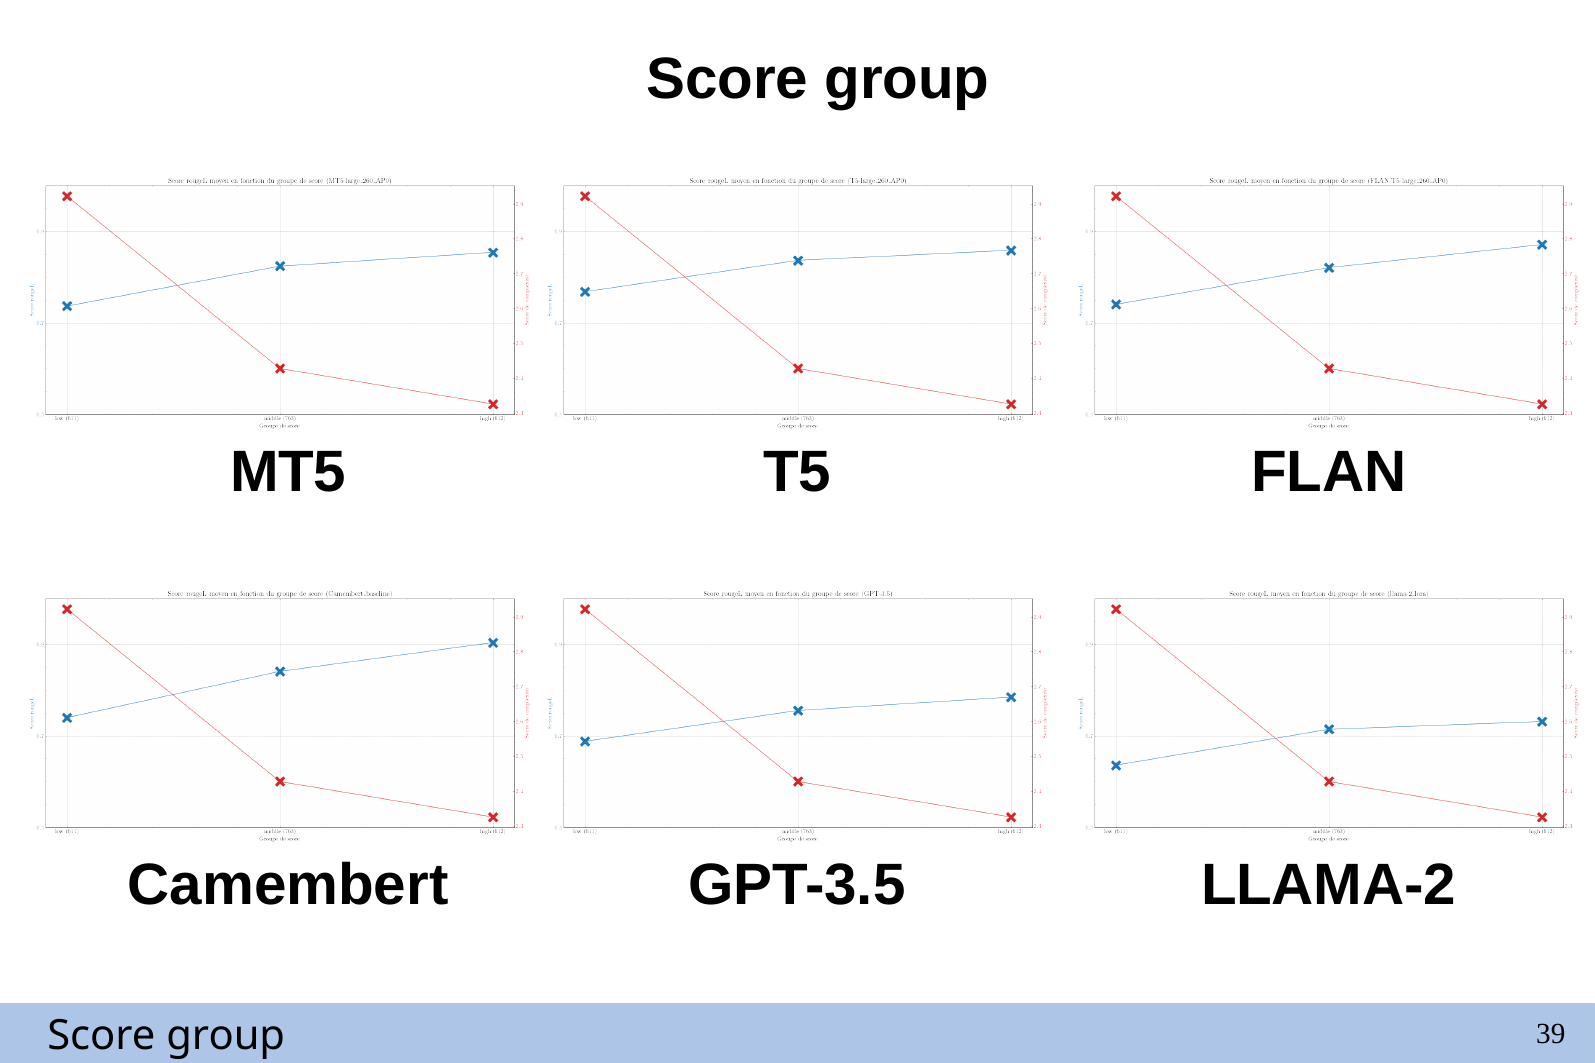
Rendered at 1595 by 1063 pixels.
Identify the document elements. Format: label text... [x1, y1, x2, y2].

picture [546, 176, 1049, 430]
picture [1077, 176, 1580, 430]
title Score group [100, 33, 1536, 118]
text_box LLAMA-2 [1142, 844, 1516, 925]
title Score group [47, 980, 1483, 1063]
text_box T5 [610, 430, 984, 511]
picture [1077, 589, 1580, 843]
text_box FLAN [1142, 430, 1516, 511]
picture [28, 176, 531, 430]
text_box GPT-3.5 [610, 844, 984, 925]
picture [546, 589, 1049, 843]
picture [28, 589, 531, 843]
text_box Camembert [101, 844, 475, 925]
text_box MT5 [101, 430, 475, 511]
